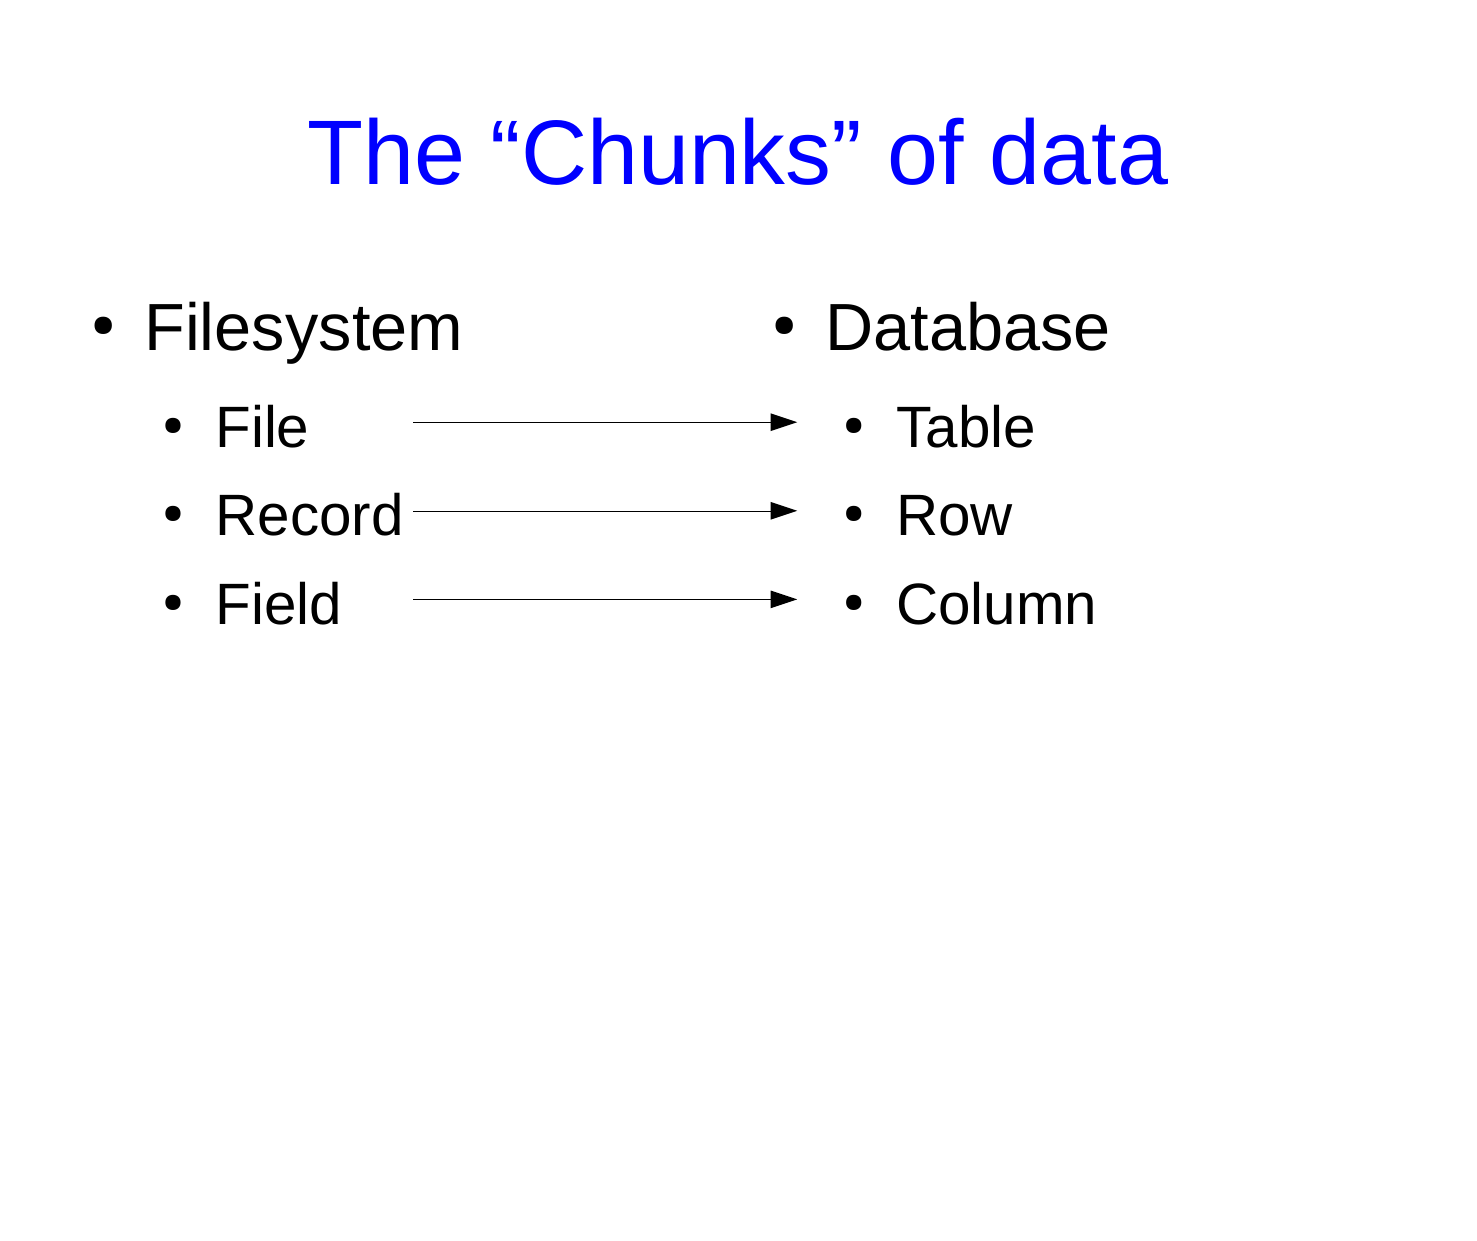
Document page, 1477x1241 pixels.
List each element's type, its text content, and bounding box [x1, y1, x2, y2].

list Database Table Row Column [754, 290, 1404, 1109]
title The “Chunks” of data [73, 49, 1403, 257]
list Filesystem File Record Field [73, 290, 723, 1109]
